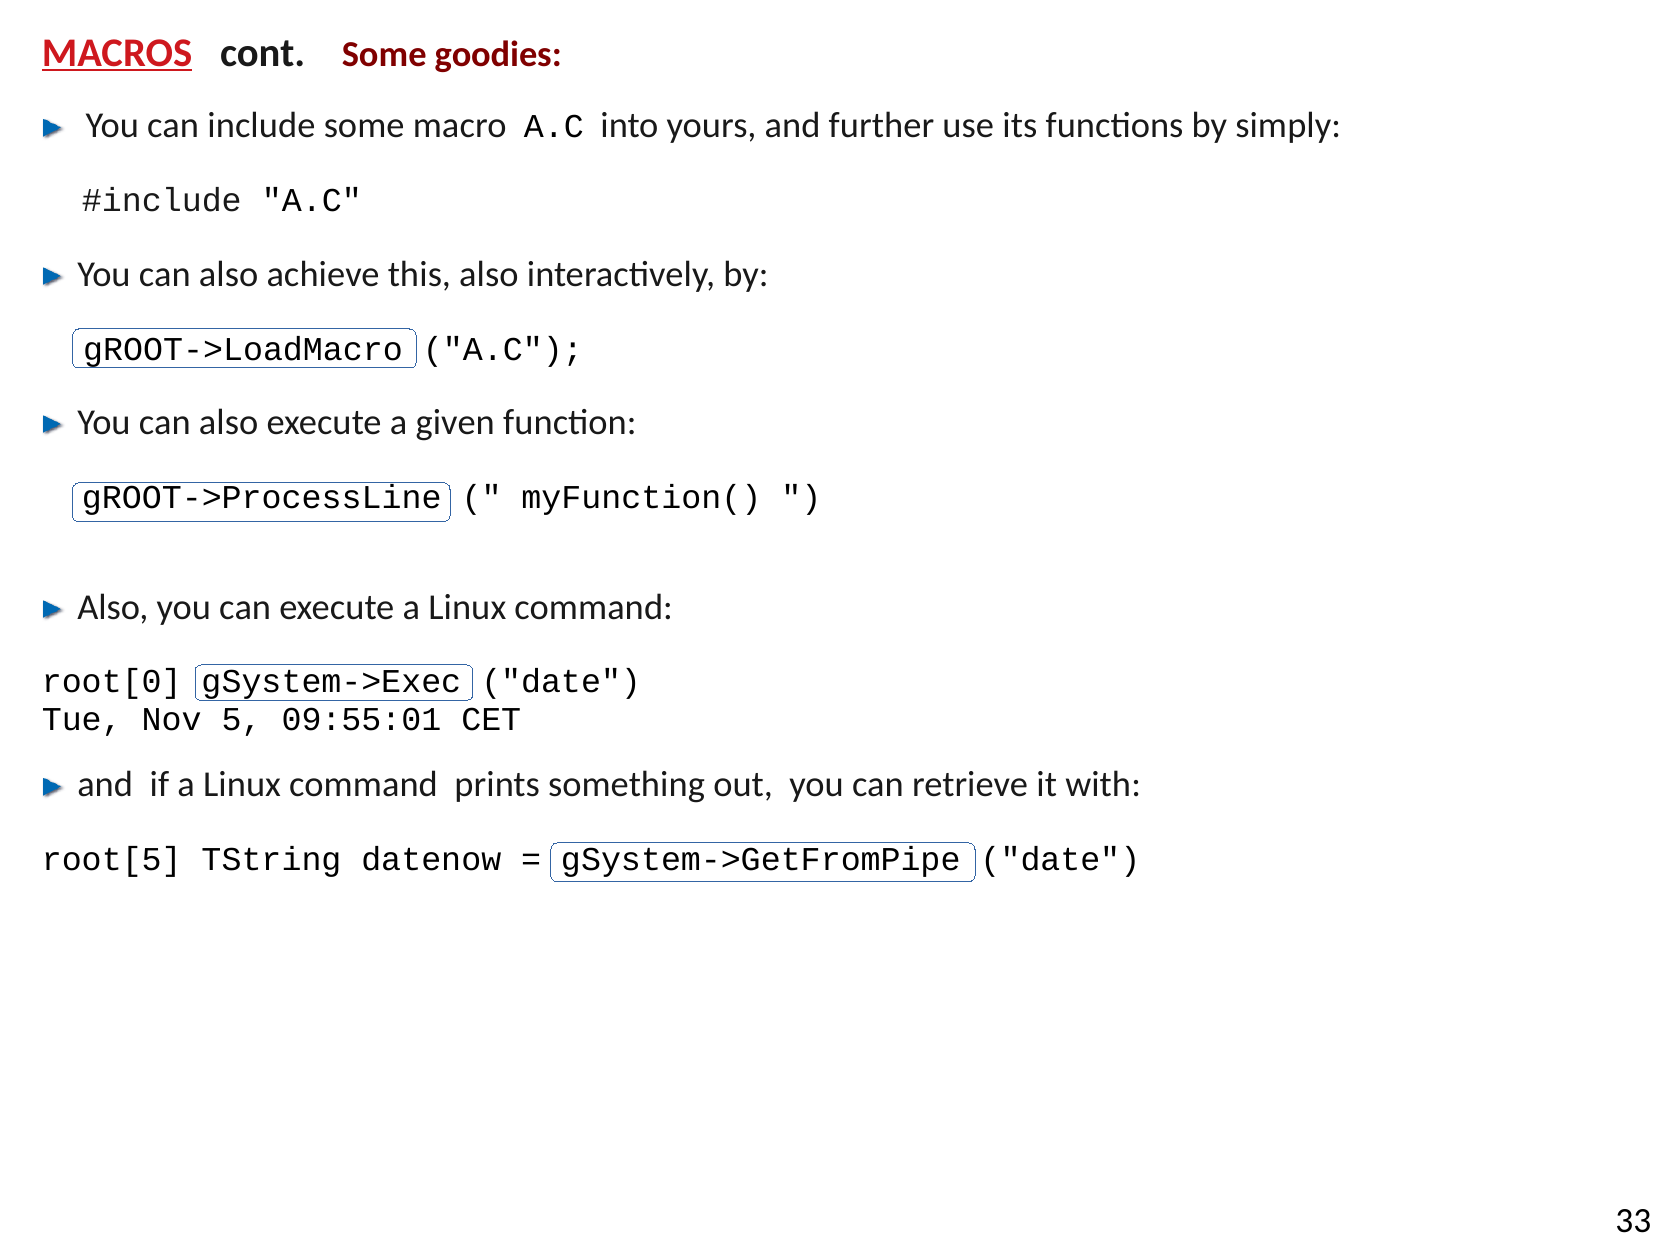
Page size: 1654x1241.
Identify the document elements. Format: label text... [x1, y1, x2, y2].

text_box MACROS cont. Some goodies: You can include some macro A.C into yours, and further use its functions by simply: #include "A.C" You can also achieve this, also interactively, by: gROOT->LoadMacro ("A.C"); You can also execute a given function: gROOT->ProcessLine (" myFunction() ") Also, you can execute a Linux command: root[0] gSystem->Exec ("date") Tue, Nov 5, 09:55:01 CET and if a Linux command prints something out, you can retrieve it with: root[5] TString datenow = gSystem->GetFromPipe ("date") [27, 28, 1567, 973]
